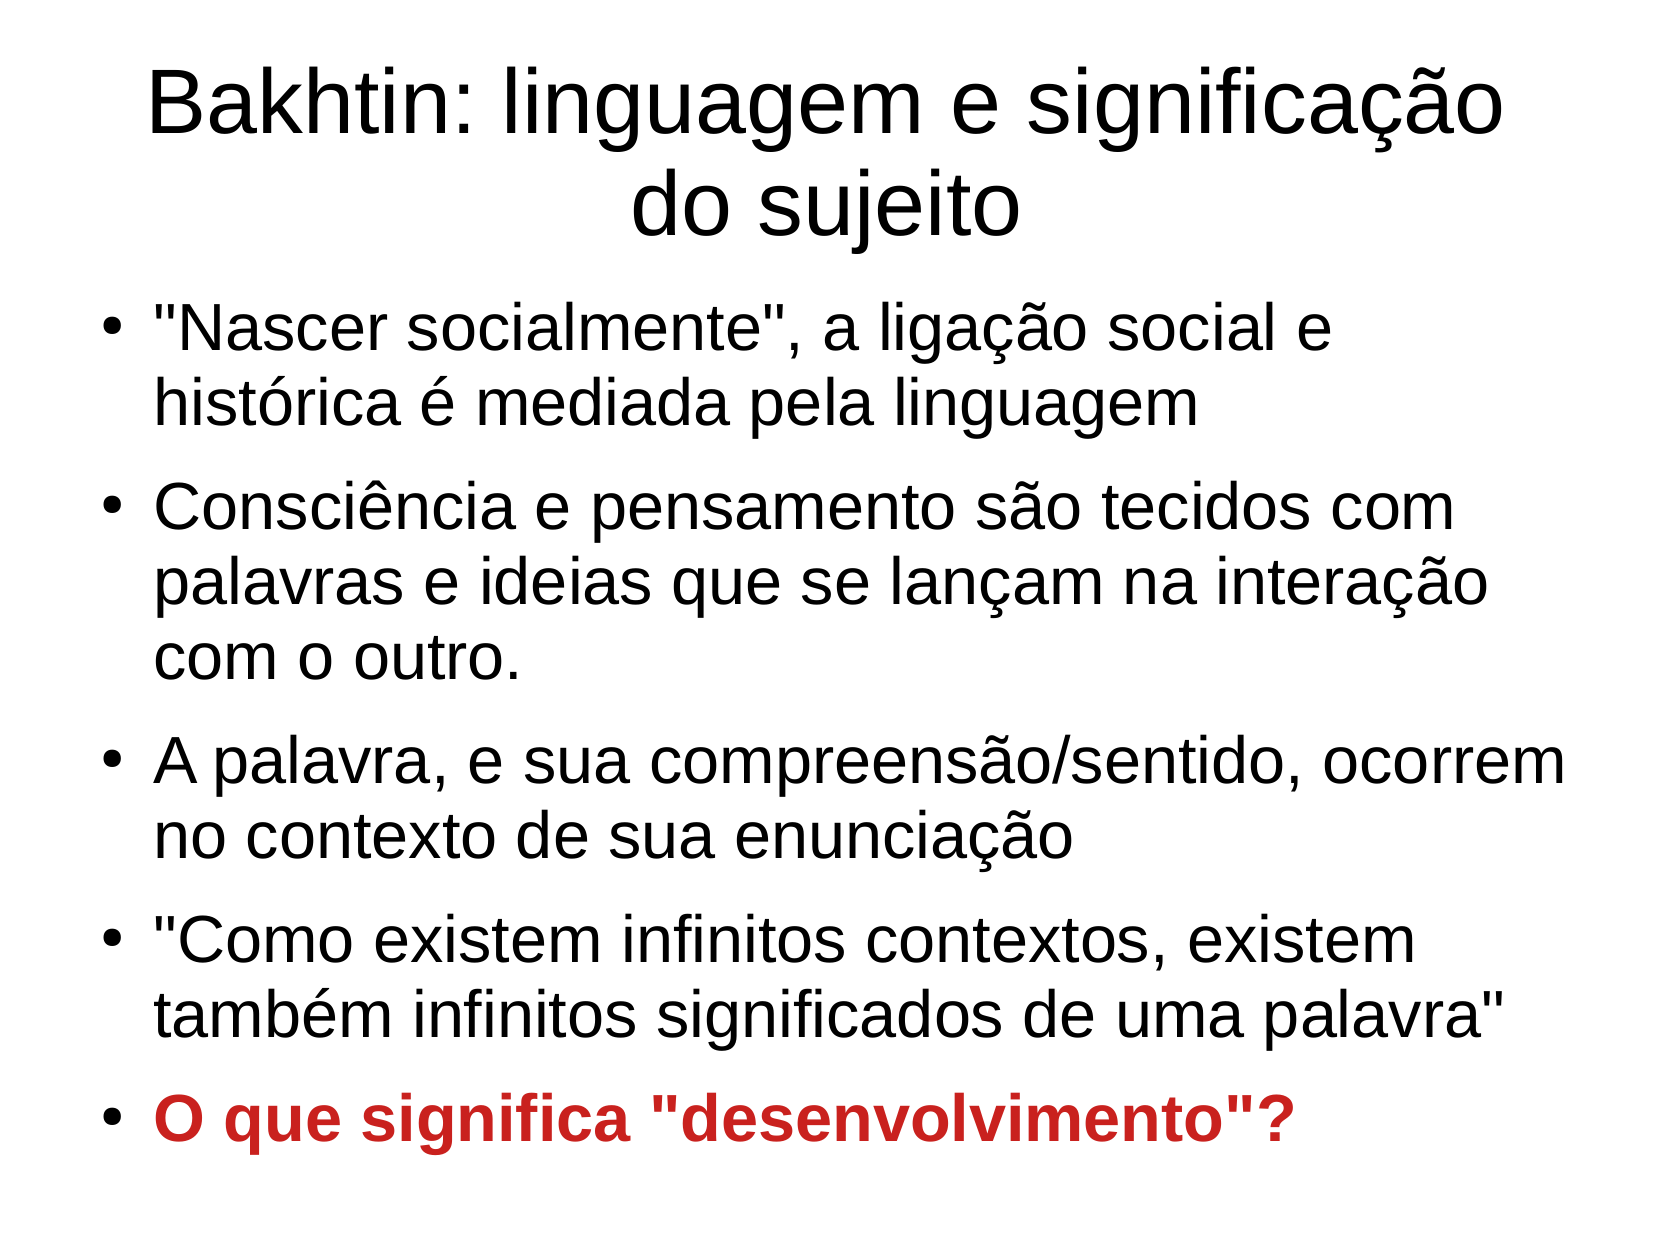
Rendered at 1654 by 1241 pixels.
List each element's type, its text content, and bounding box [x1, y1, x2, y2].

list "Nascer socialmente", a ligação social e histórica é mediada pela linguagem Consciência e pensamento são tecidos com palavras e ideias que se lançam na interação com o outro. A palavra, e sua compreensão/sentido, ocorrem no contexto de sua enunciação "Como existem infinitos contextos, existem também infinitos significados de uma palavra" O que significa "desenvolvimento"? [82, 290, 1571, 1157]
title Bakhtin: linguagem e significação do sujeito [82, 49, 1571, 257]
